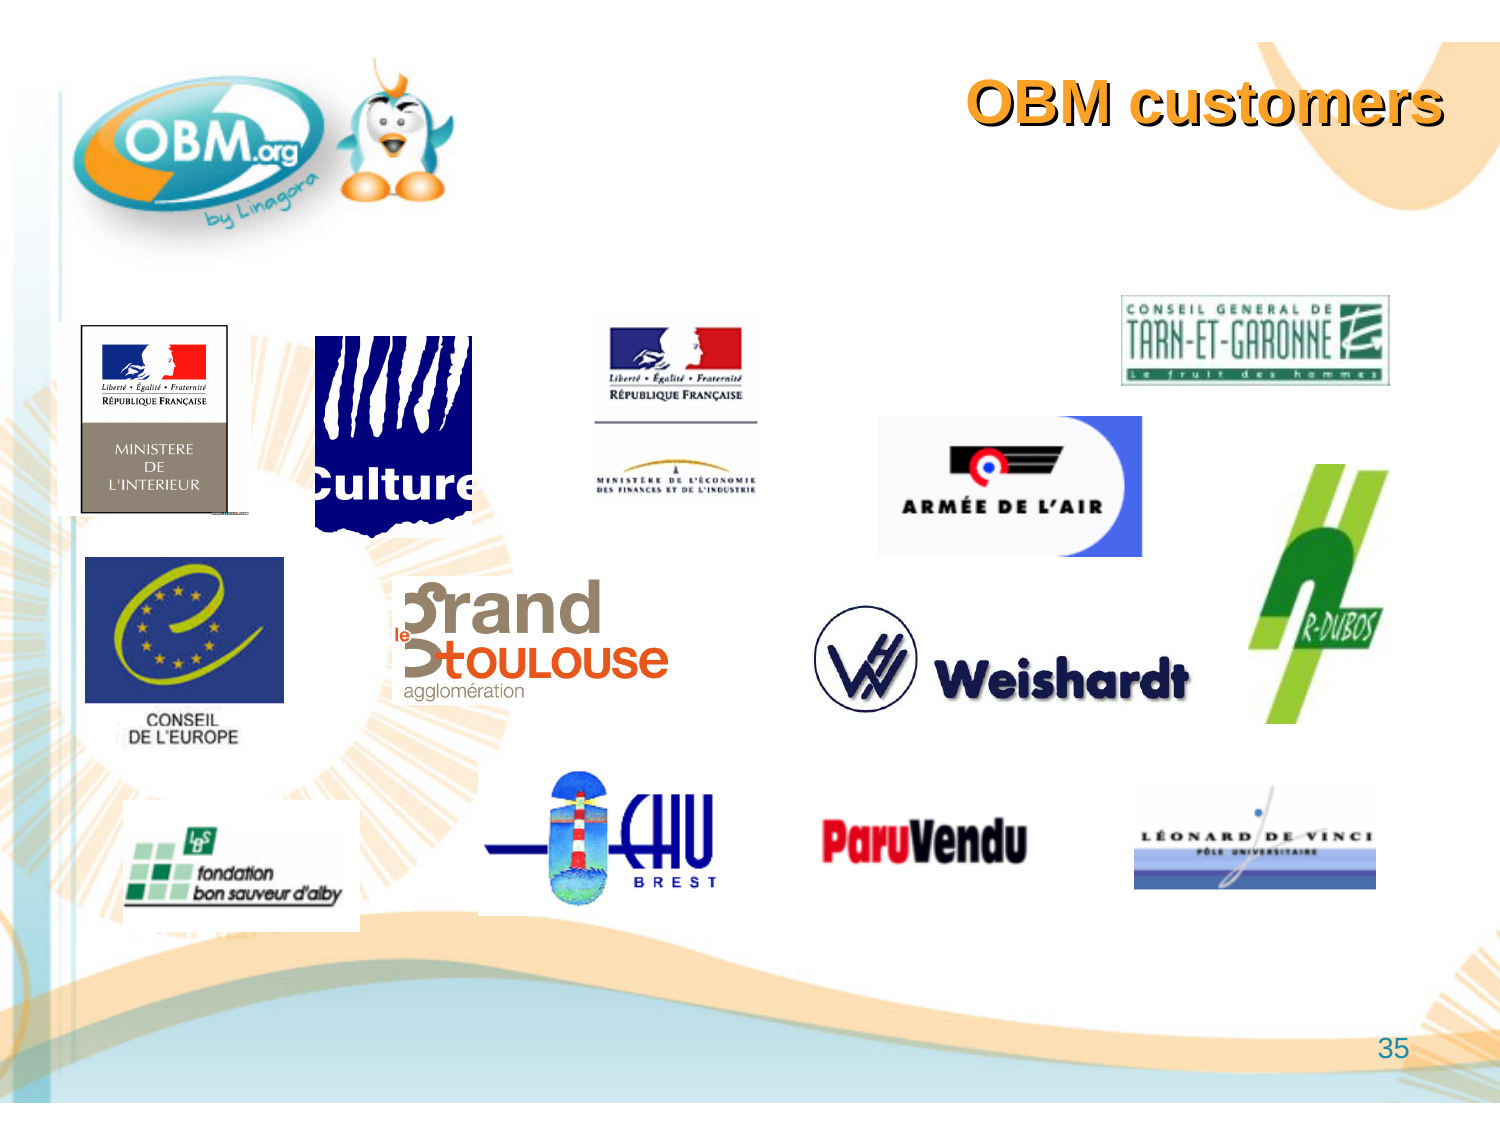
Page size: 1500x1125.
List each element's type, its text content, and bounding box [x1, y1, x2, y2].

title OBM customers [476, 59, 1445, 149]
picture [0, 42, 1500, 1103]
